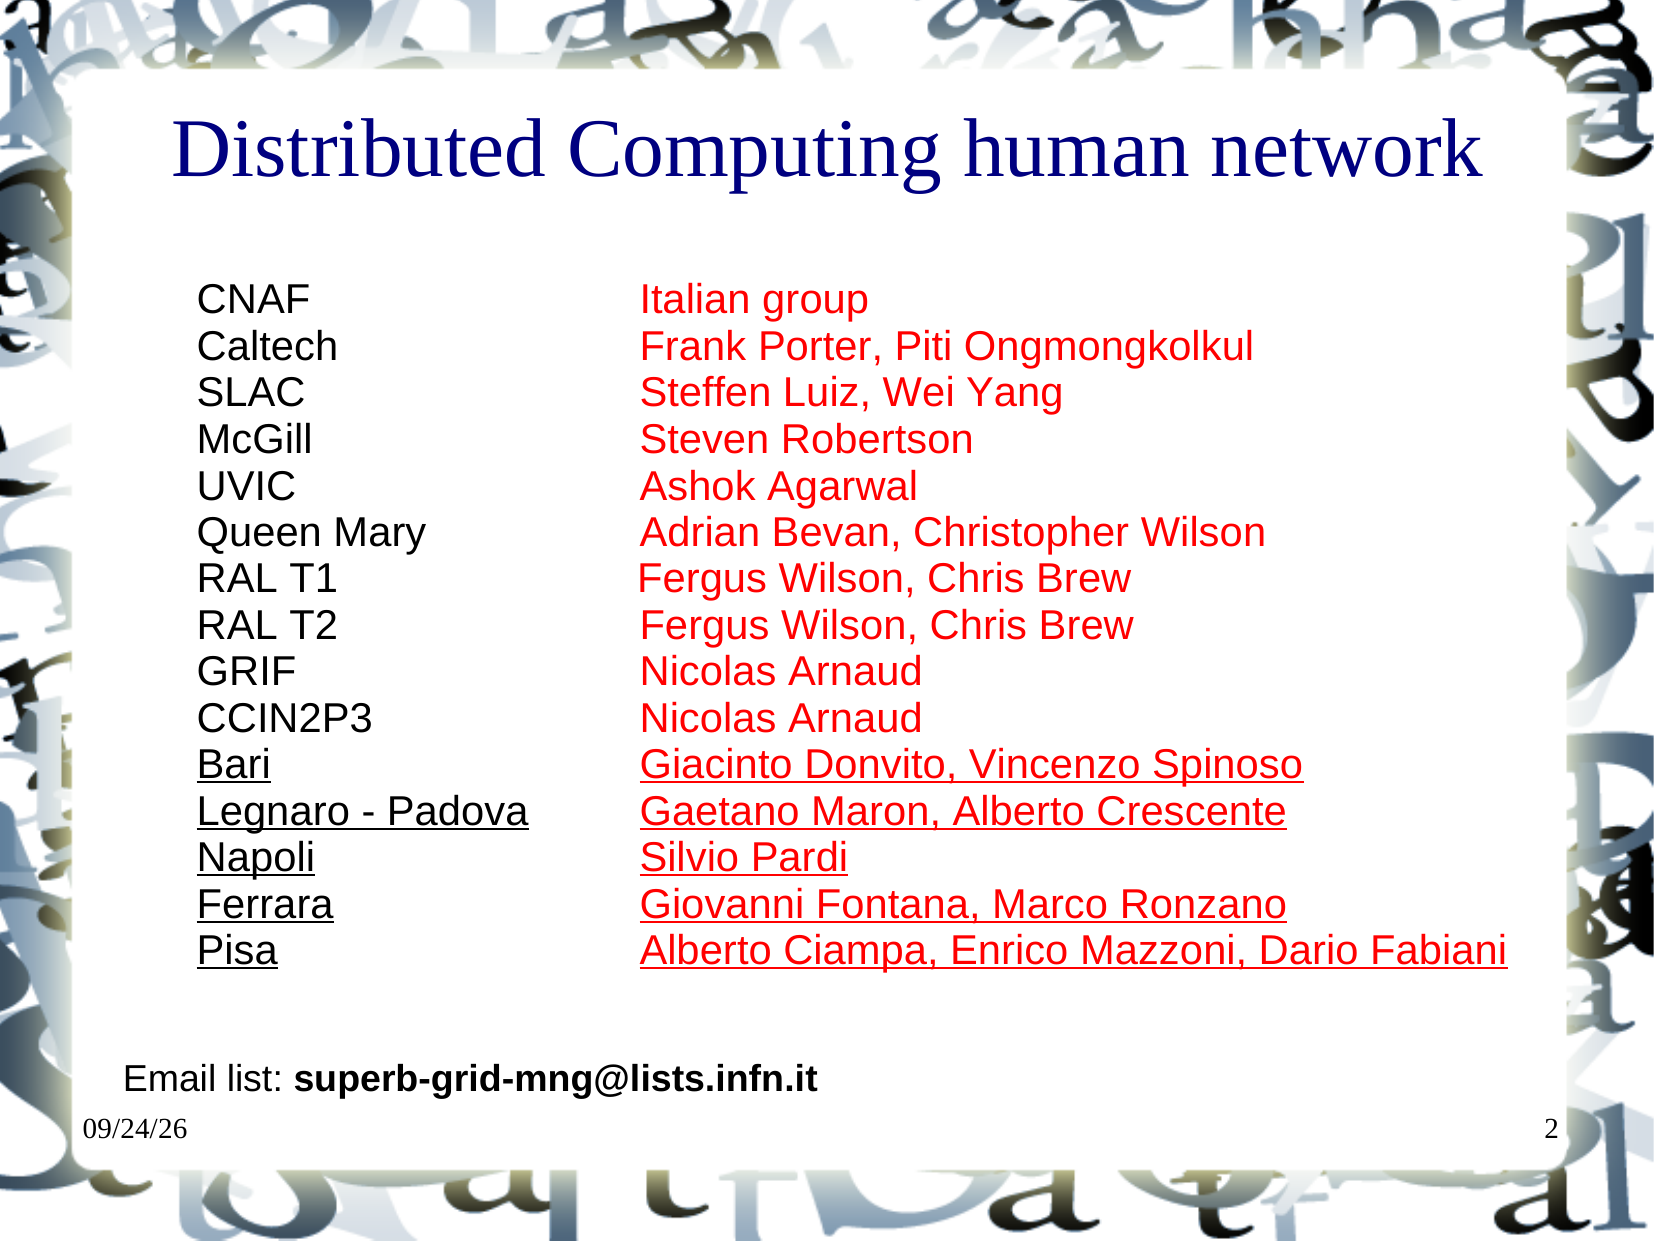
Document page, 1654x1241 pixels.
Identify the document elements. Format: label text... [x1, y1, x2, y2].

picture [0, 0, 1654, 1241]
text_box Distributed Computing human network [156, 94, 1500, 184]
text_box CNAF Italian group Caltech Frank Porter, Piti Ongmongkolkul SLAC Steffen Luiz, Wei Yang McGill Steven Robertson UVIC Ashok Agarwal Queen Mary Adrian Bevan, Christopher Wilson RAL T1 Fergus Wilson, Chris Brew RAL T2 Fergus Wilson, Chris Brew GRIF Nicolas Arnaud CCIN2P3 Nicolas Arnaud Bari Giacinto Donvito, Vincenzo Spinoso Legnaro - Padova Gaetano Maron, Alberto Crescente Napoli Silvio Pardi Ferrara Giovanni Fontana, Marco Ronzano Pisa Alberto Ciampa, Enrico Mazzoni, Dario Fabiani Email list: superb-grid-mng@lists.infn.it [108, 184, 1523, 1149]
